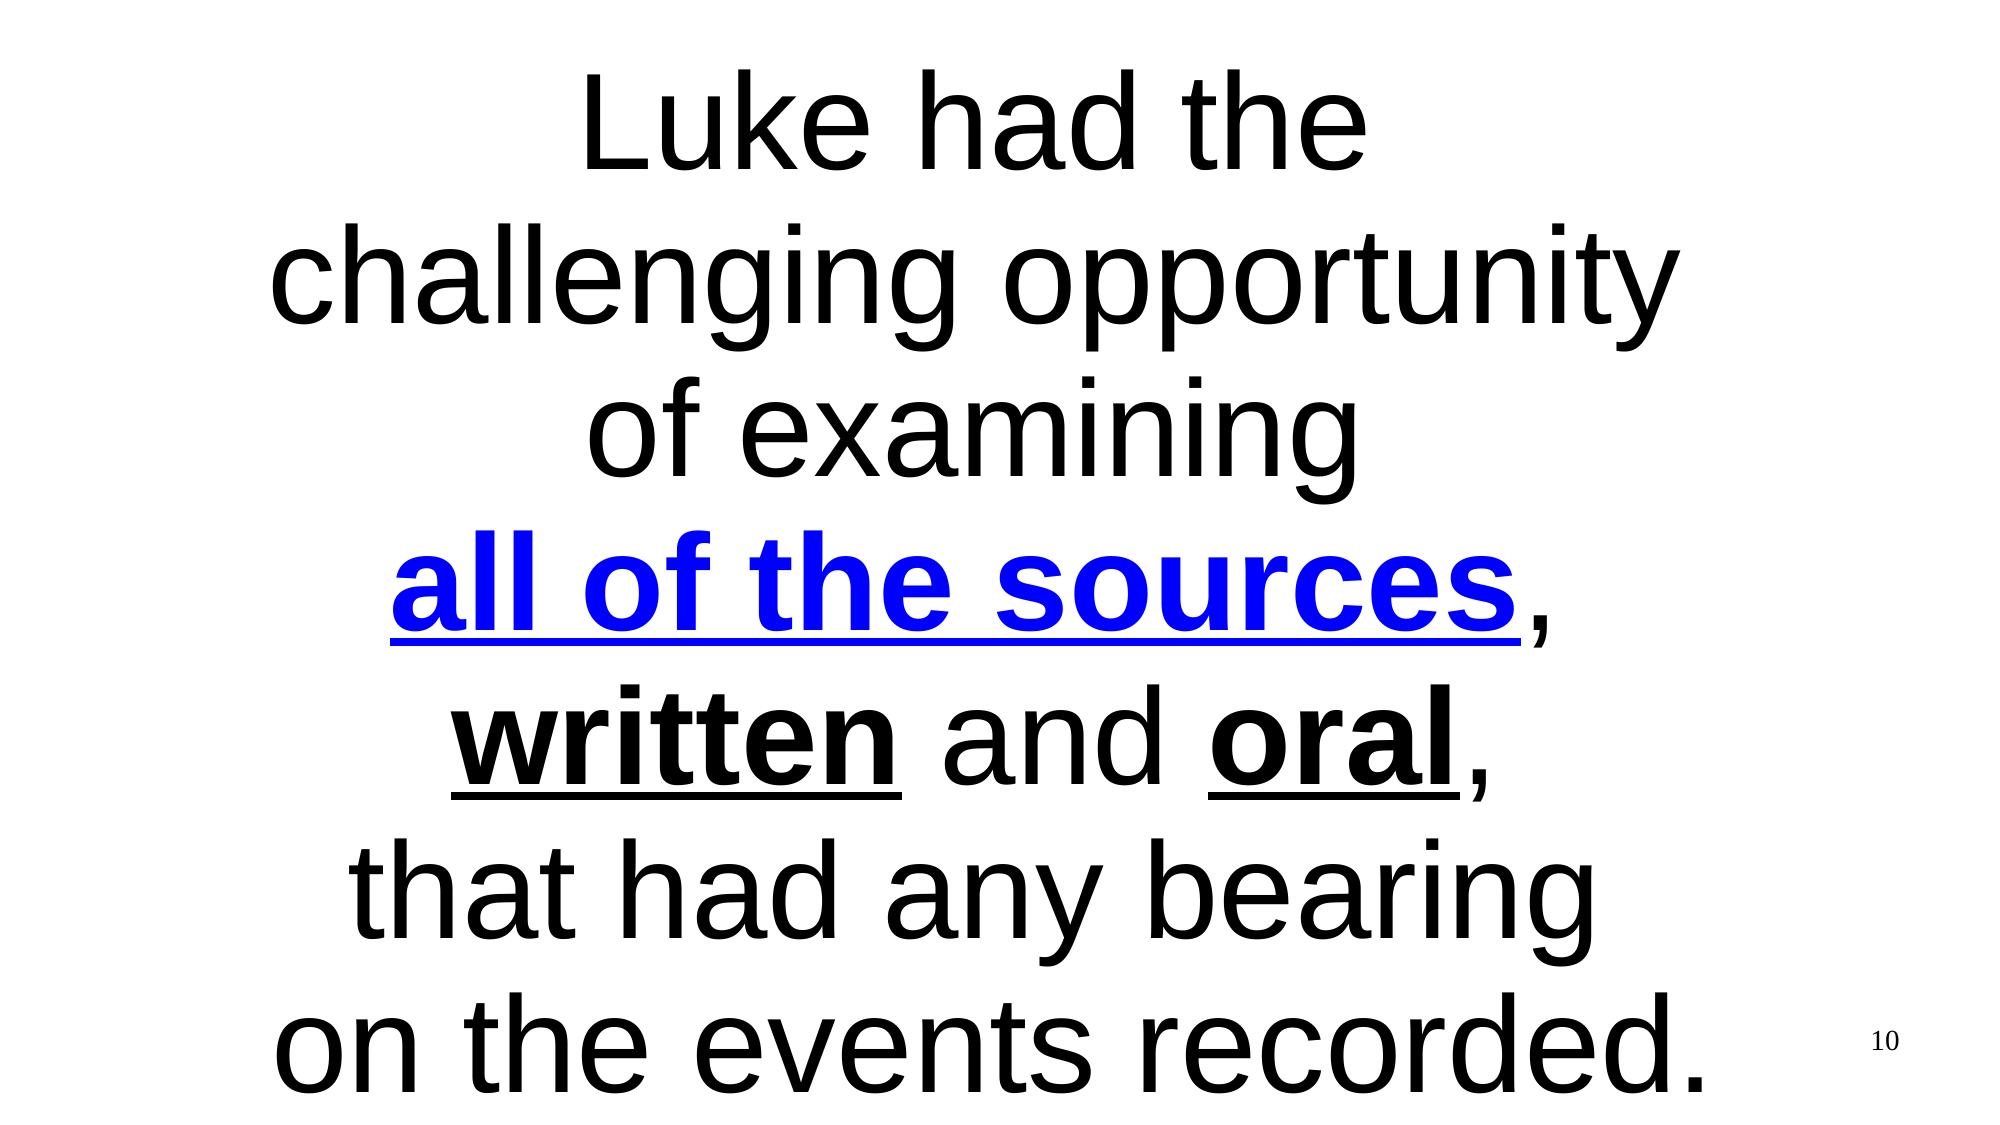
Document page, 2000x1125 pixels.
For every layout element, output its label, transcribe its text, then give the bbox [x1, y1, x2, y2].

text_box Luke had the challenging opportunity of examining all of the sources, written and oral, that had any bearing on the events recorded. [37, 37, 1951, 1125]
